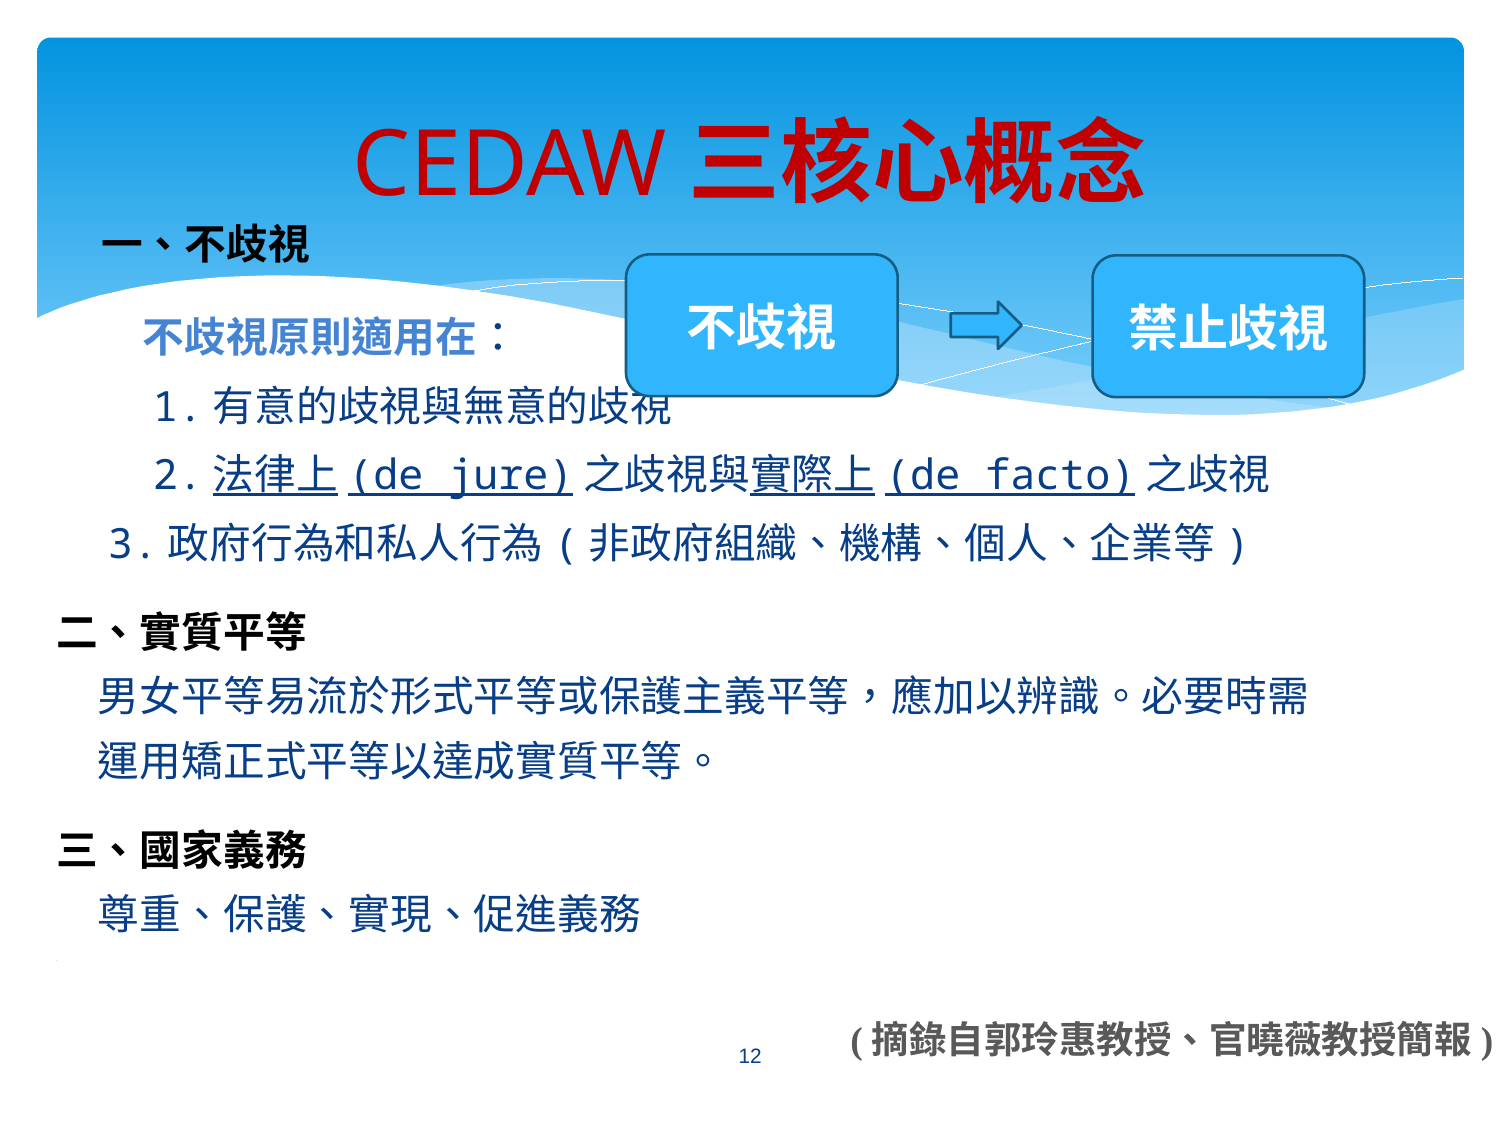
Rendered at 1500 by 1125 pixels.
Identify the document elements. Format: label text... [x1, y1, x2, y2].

text_box (摘錄自郭玲惠教授、官曉薇教授簡報) [821, 988, 1500, 1073]
text_box 禁止歧視 [1092, 255, 1365, 398]
text_box [950, 301, 1022, 349]
text_box 12 [654, 1025, 846, 1086]
text_box 不歧視 [625, 254, 898, 397]
list 一、不歧視 不歧視原則適用在： 1.有意的歧視與無意的歧視 2.法律上(de jure)之歧視與實際上(de facto)之歧視 3.政府行為和私人行為(非政府組織、機構、個人、企業等) 二、實質平等 男女平等易流於形式平等或保護主義平等，應加以辨識。必要時需 運用矯正式平等以達成實質平等。 三、國家義務 尊重、保護、實現、促進義務 [41, 219, 1474, 1031]
title CEDAW三核心概念 [75, 55, 1426, 262]
